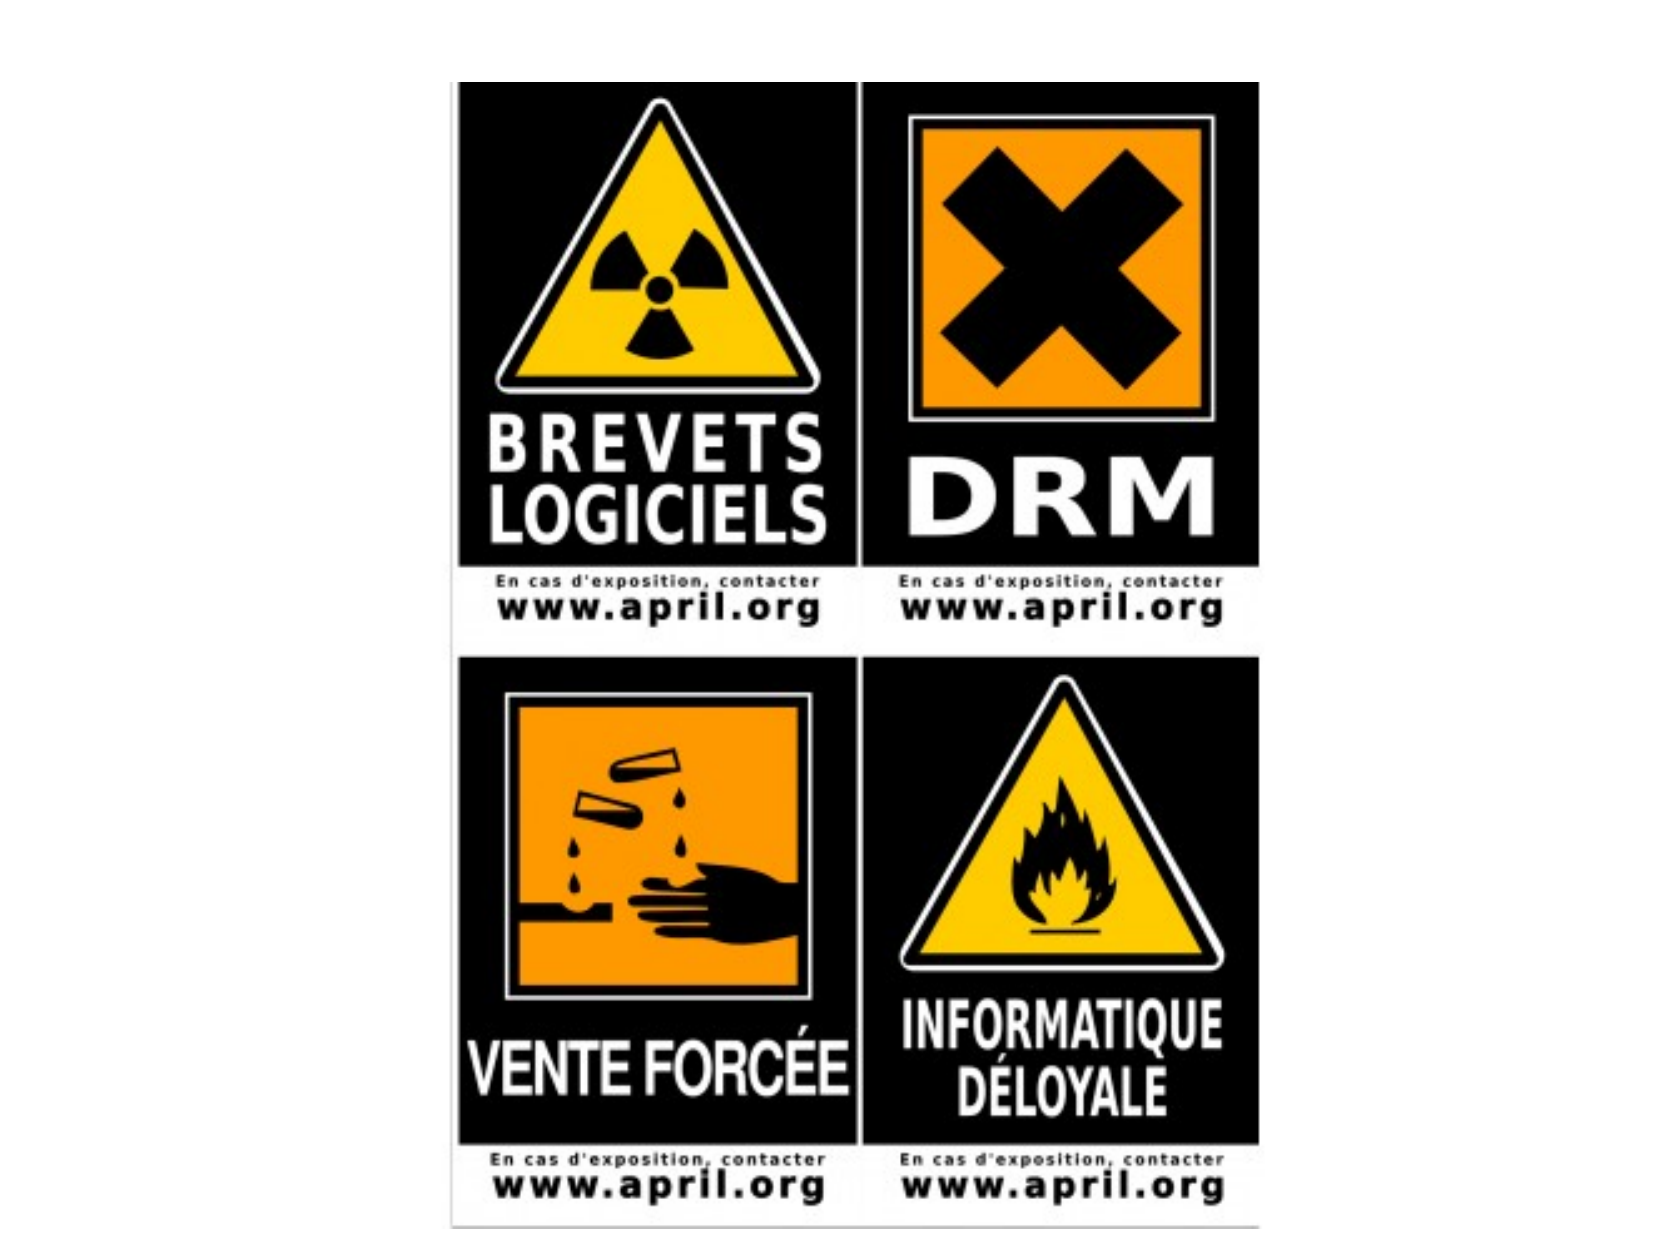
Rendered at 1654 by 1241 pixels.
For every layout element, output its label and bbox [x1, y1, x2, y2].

picture [283, 82, 1430, 1229]
